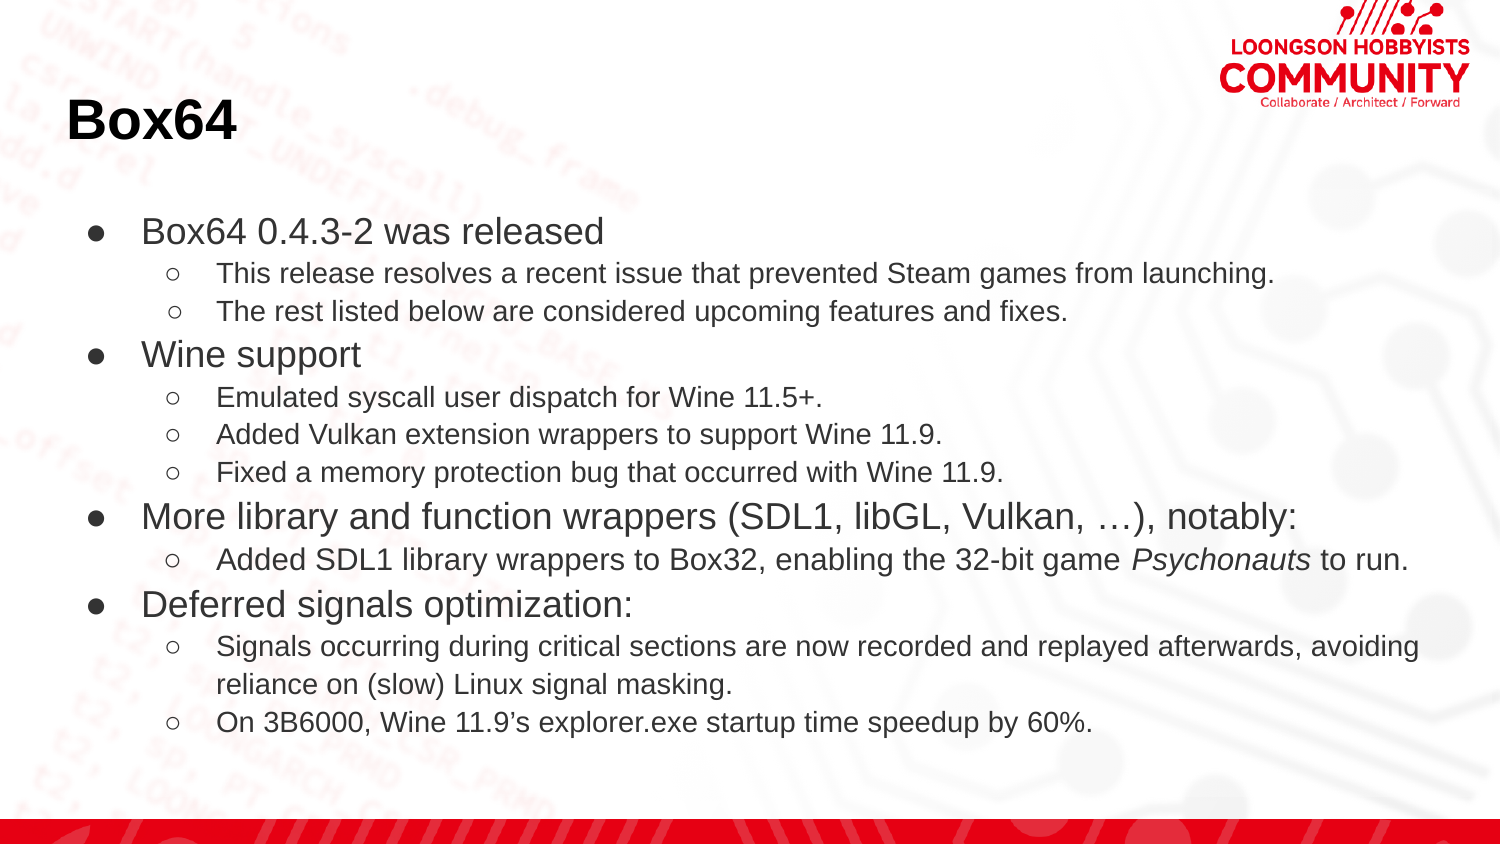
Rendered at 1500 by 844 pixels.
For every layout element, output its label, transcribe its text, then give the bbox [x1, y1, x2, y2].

title Box64 [51, 72, 1449, 167]
picture [0, 0, 1500, 844]
list Box64 0.4.3-2 was released This release resolves a recent issue that prevented Steam games from launching. The rest listed below are considered upcoming features and fixes. Wine support Emulated syscall user dispatch for Wine 11.5+. Added Vulkan extension wrappers to support Wine 11.9. Fixed a memory protection bug that occurred with Wine 11.9. More library and function wrappers (SDL1, libGL, Vulkan, …), notably: Added SDL1 library wrappers to Box32, enabling the 32‑bit game Psychonauts to run. Deferred signals optimization: Signals occurring during critical sections are now recorded and replayed afterwards, avoiding reliance on (slow) Linux signal masking. On 3B6000, Wine 11.9’s explorer.exe startup time speedup by 60%. [51, 189, 1493, 797]
